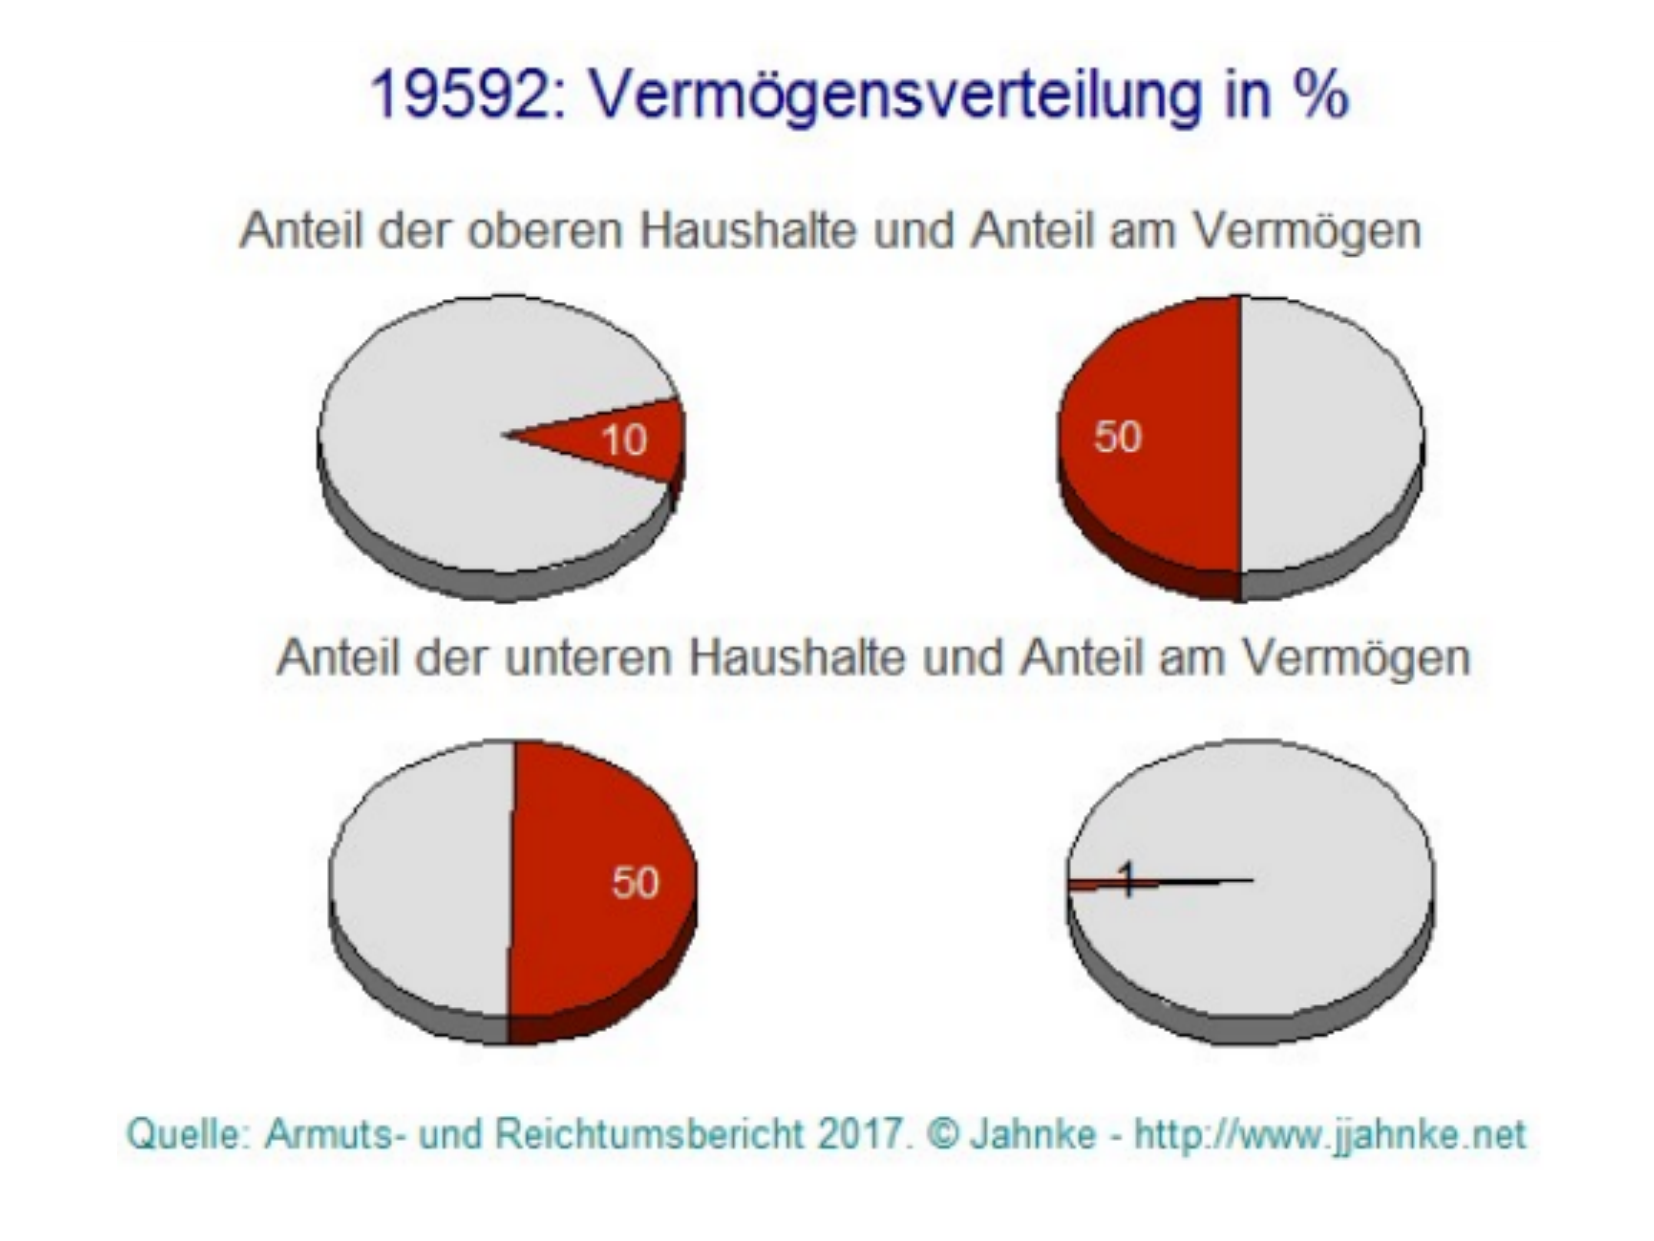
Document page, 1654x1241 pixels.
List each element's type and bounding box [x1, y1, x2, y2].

picture [117, 40, 1561, 1181]
